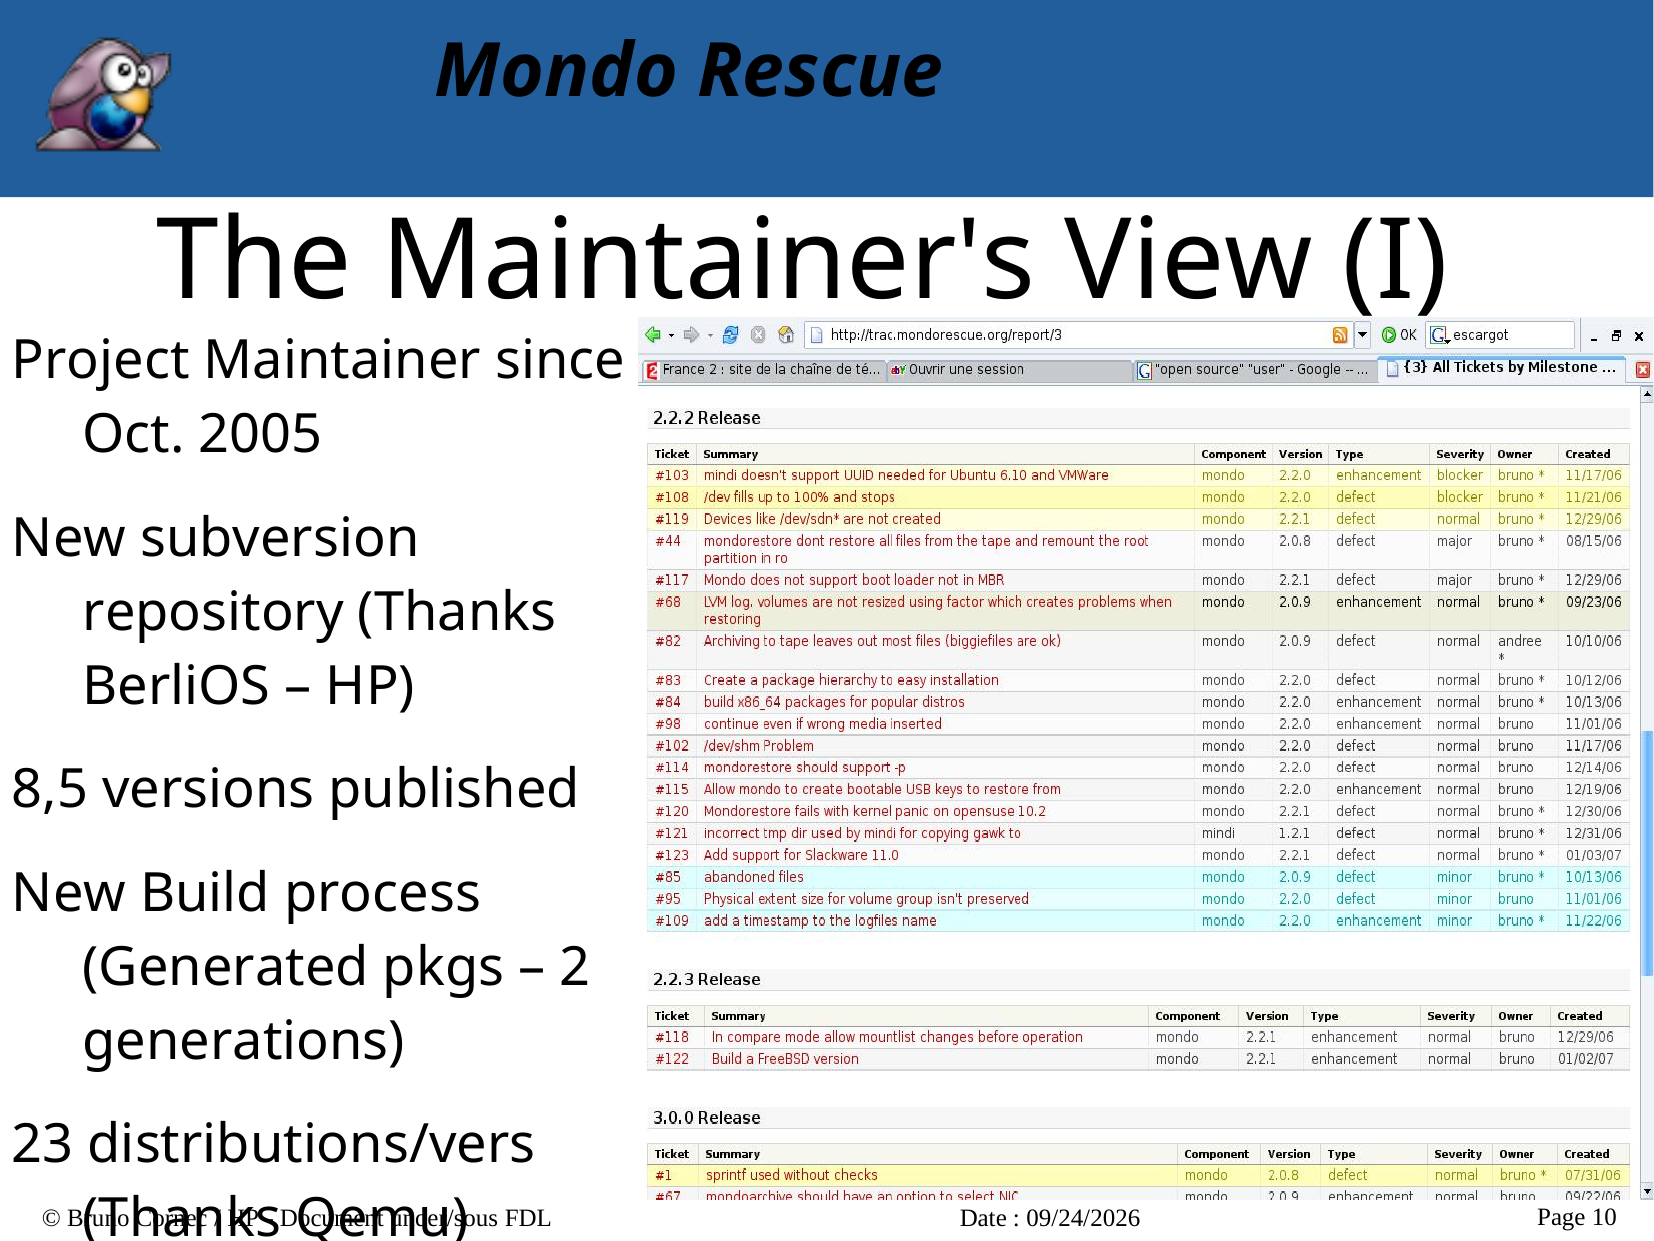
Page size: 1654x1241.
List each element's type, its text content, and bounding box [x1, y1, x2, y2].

list Project Maintainer since Oct. 2005 New subversion repository (Thanks BerliOS – HP) 8,5 versions published New Build process (Generated pkgs – 2 generations) 23 distributions/vers (Thanks Qemu) [0, 320, 670, 1241]
text_box The Maintainer's View (I) [156, 178, 1526, 318]
picture [0, 0, 211, 199]
picture [638, 316, 1654, 1200]
